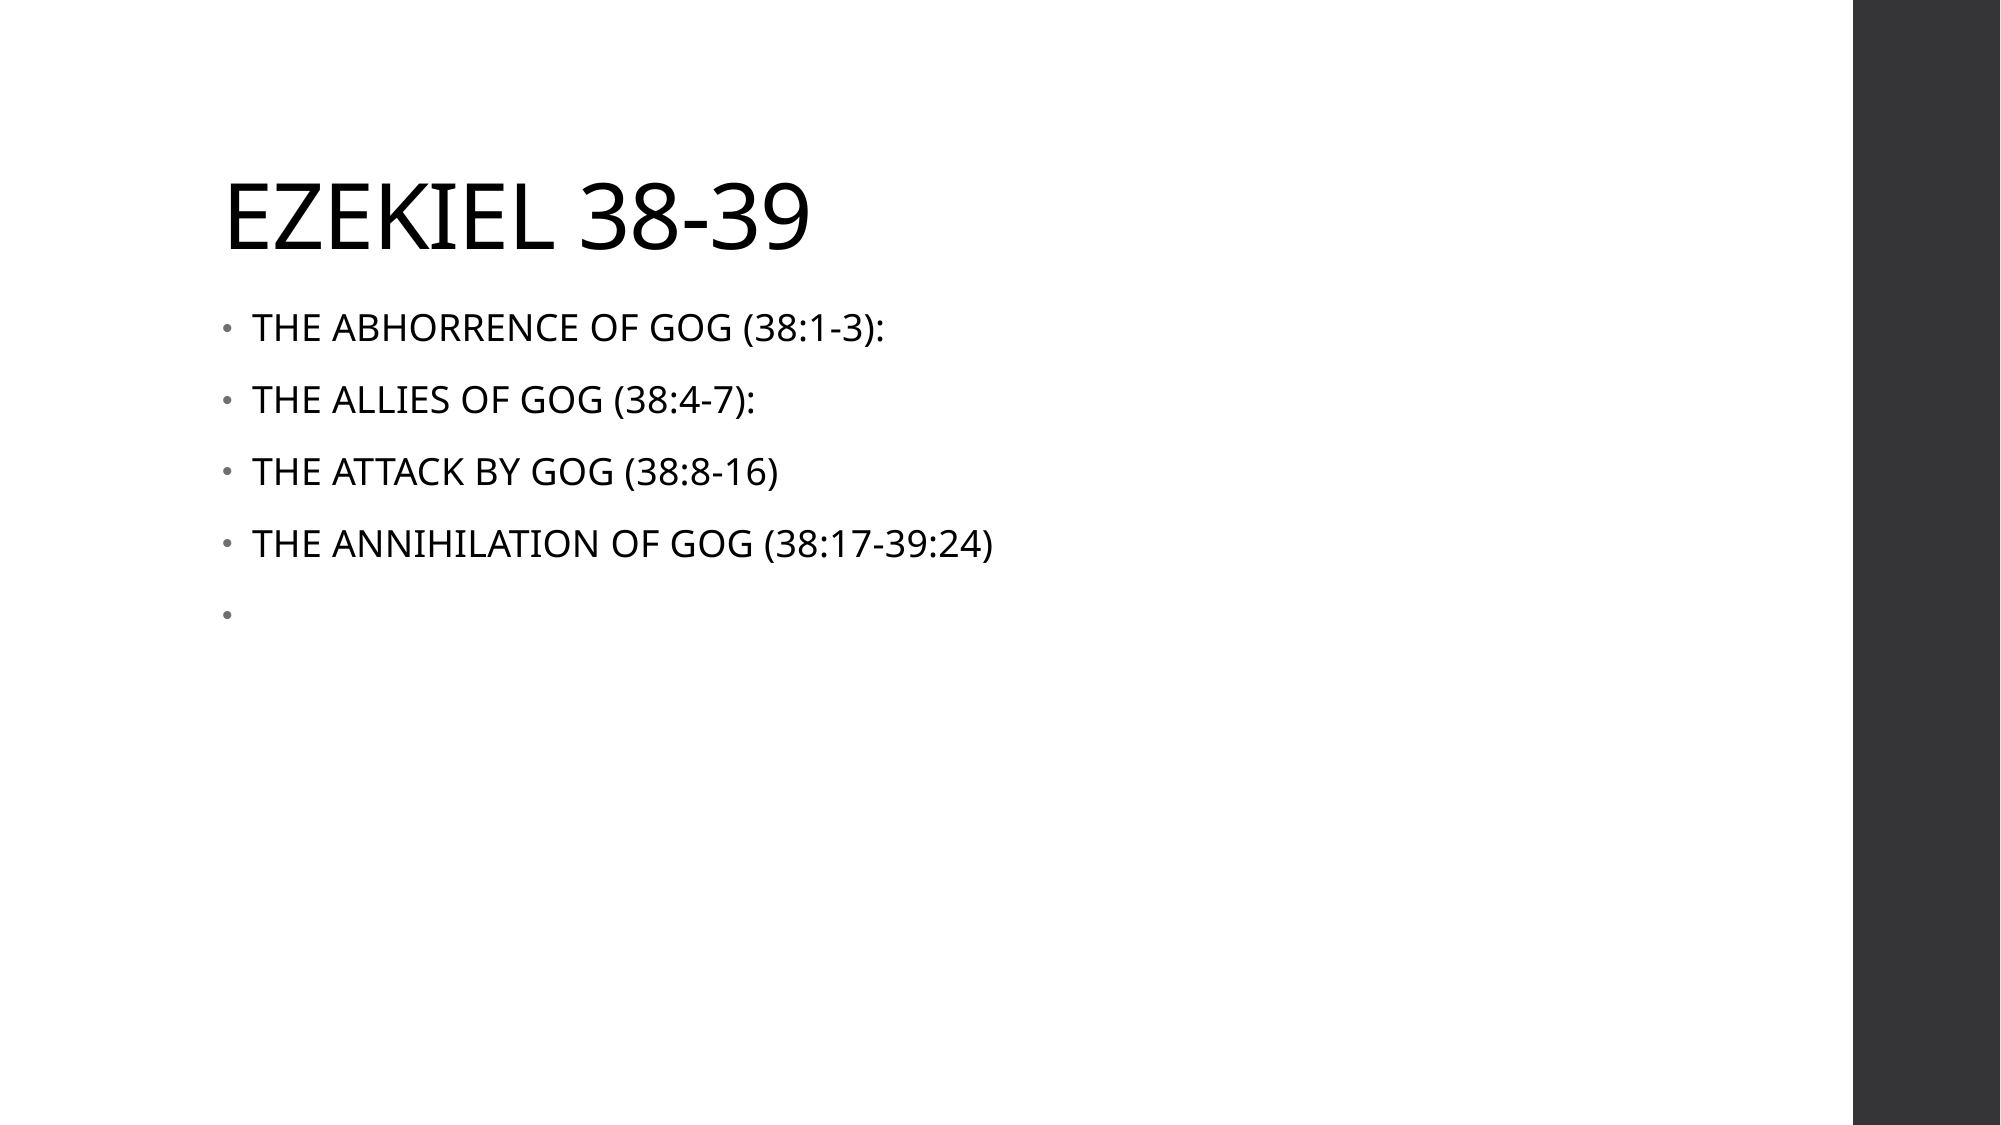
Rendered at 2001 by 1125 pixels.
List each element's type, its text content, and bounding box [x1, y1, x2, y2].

list THE ABHORRENCE OF GOG (38:1-3): THE ALLIES OF GOG (38:4-7): THE ATTACK BY GOG (38:8-16) THE ANNIHILATION OF GOG (38:17-39:24) [206, 299, 1617, 1014]
title EZEKIEL 38-39 [206, 60, 1797, 278]
